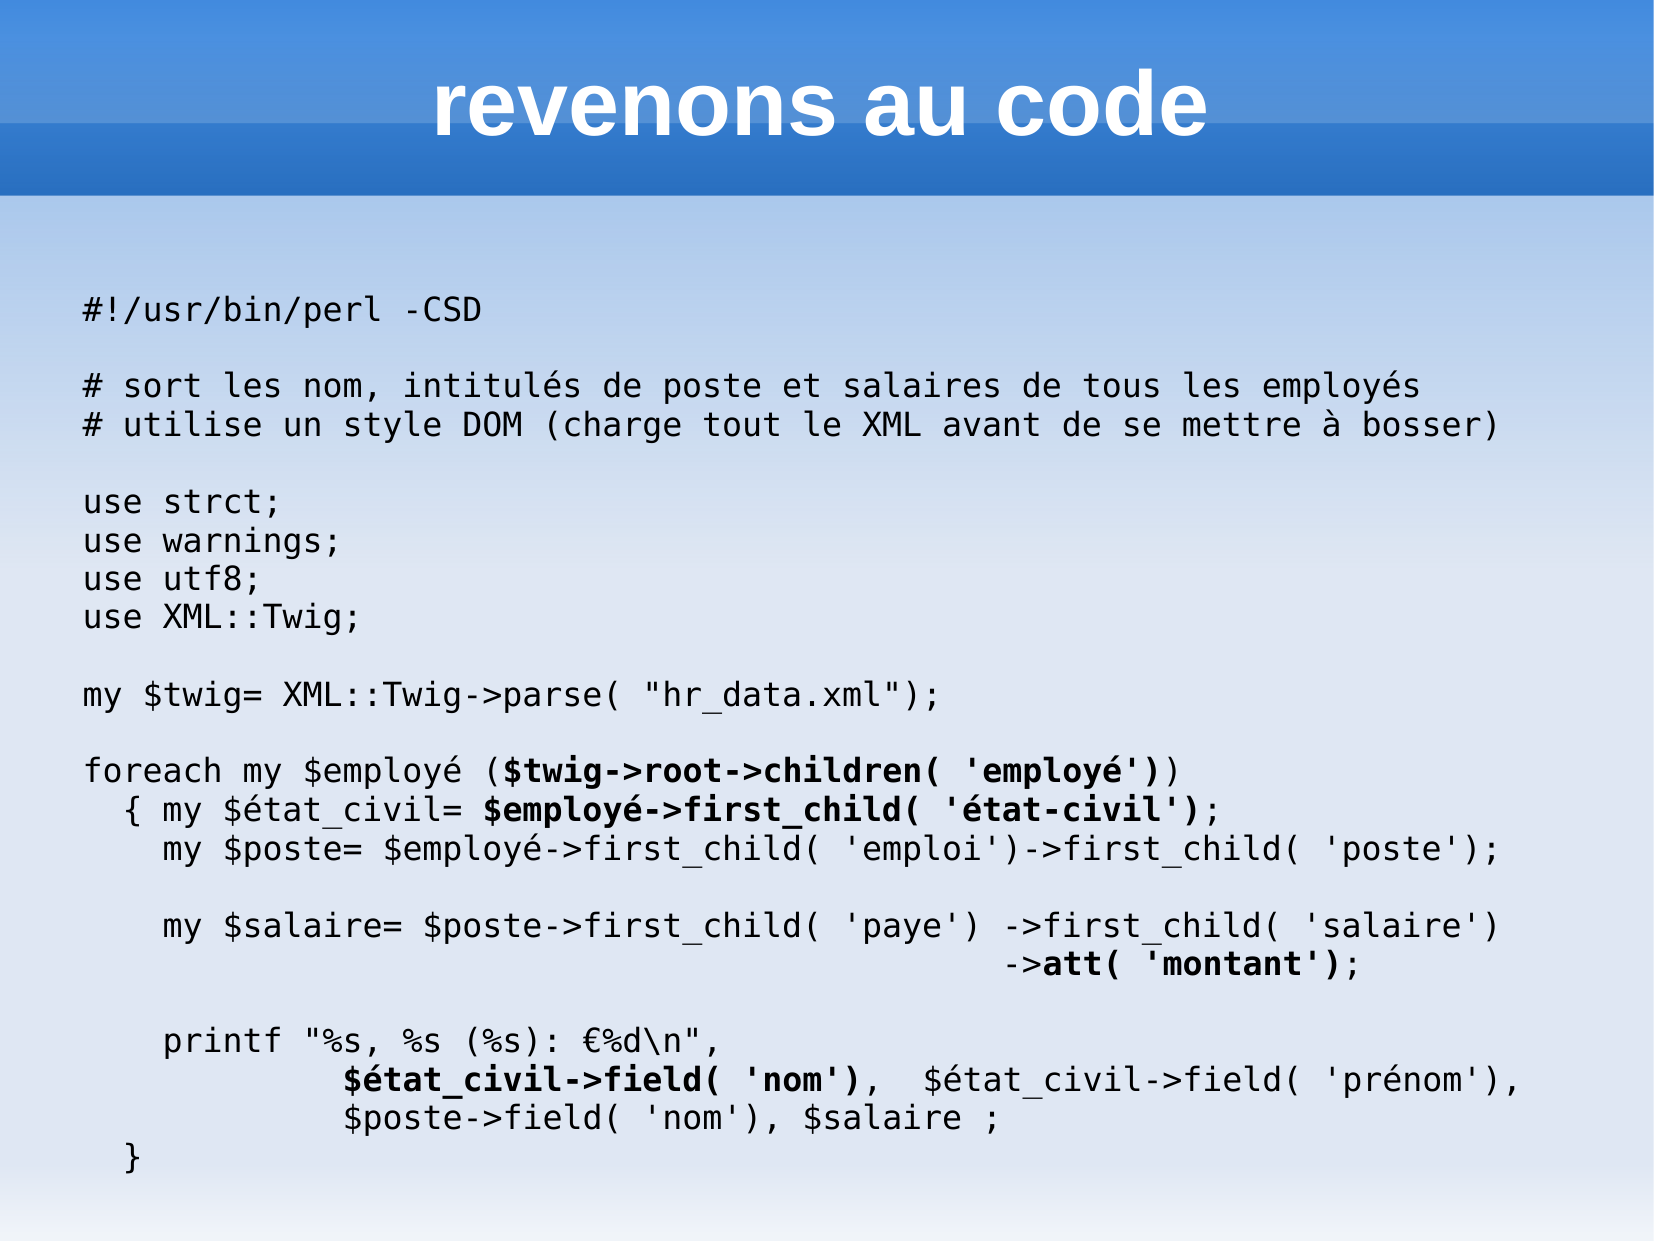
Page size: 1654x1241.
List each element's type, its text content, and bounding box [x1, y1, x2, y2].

list #!/usr/bin/perl -CSD # sort les nom, intitulés de poste et salaires de tous les employés # utilise un style DOM (charge tout le XML avant de se mettre à bosser) use strct; use warnings; use utf8; use XML::Twig; my $twig= XML::Twig->parse( "hr_data.xml"); foreach my $employé ($twig->root->children( 'employé')) { my $état_civil= $employé->first_child( 'état-civil'); my $poste= $employé->first_child( 'emploi')->first_child( 'poste'); my $salaire= $poste->first_child( 'paye') ->first_child( 'salaire') ->att( 'montant'); printf "%s, %s (%s): €%d\n", $état_civil->field( 'nom'), $état_civil->field( 'prénom'), $poste->field( 'nom'), $salaire ; } [82, 290, 1571, 1182]
title revenons au code [76, 0, 1565, 208]
picture [0, 0, 1654, 1241]
